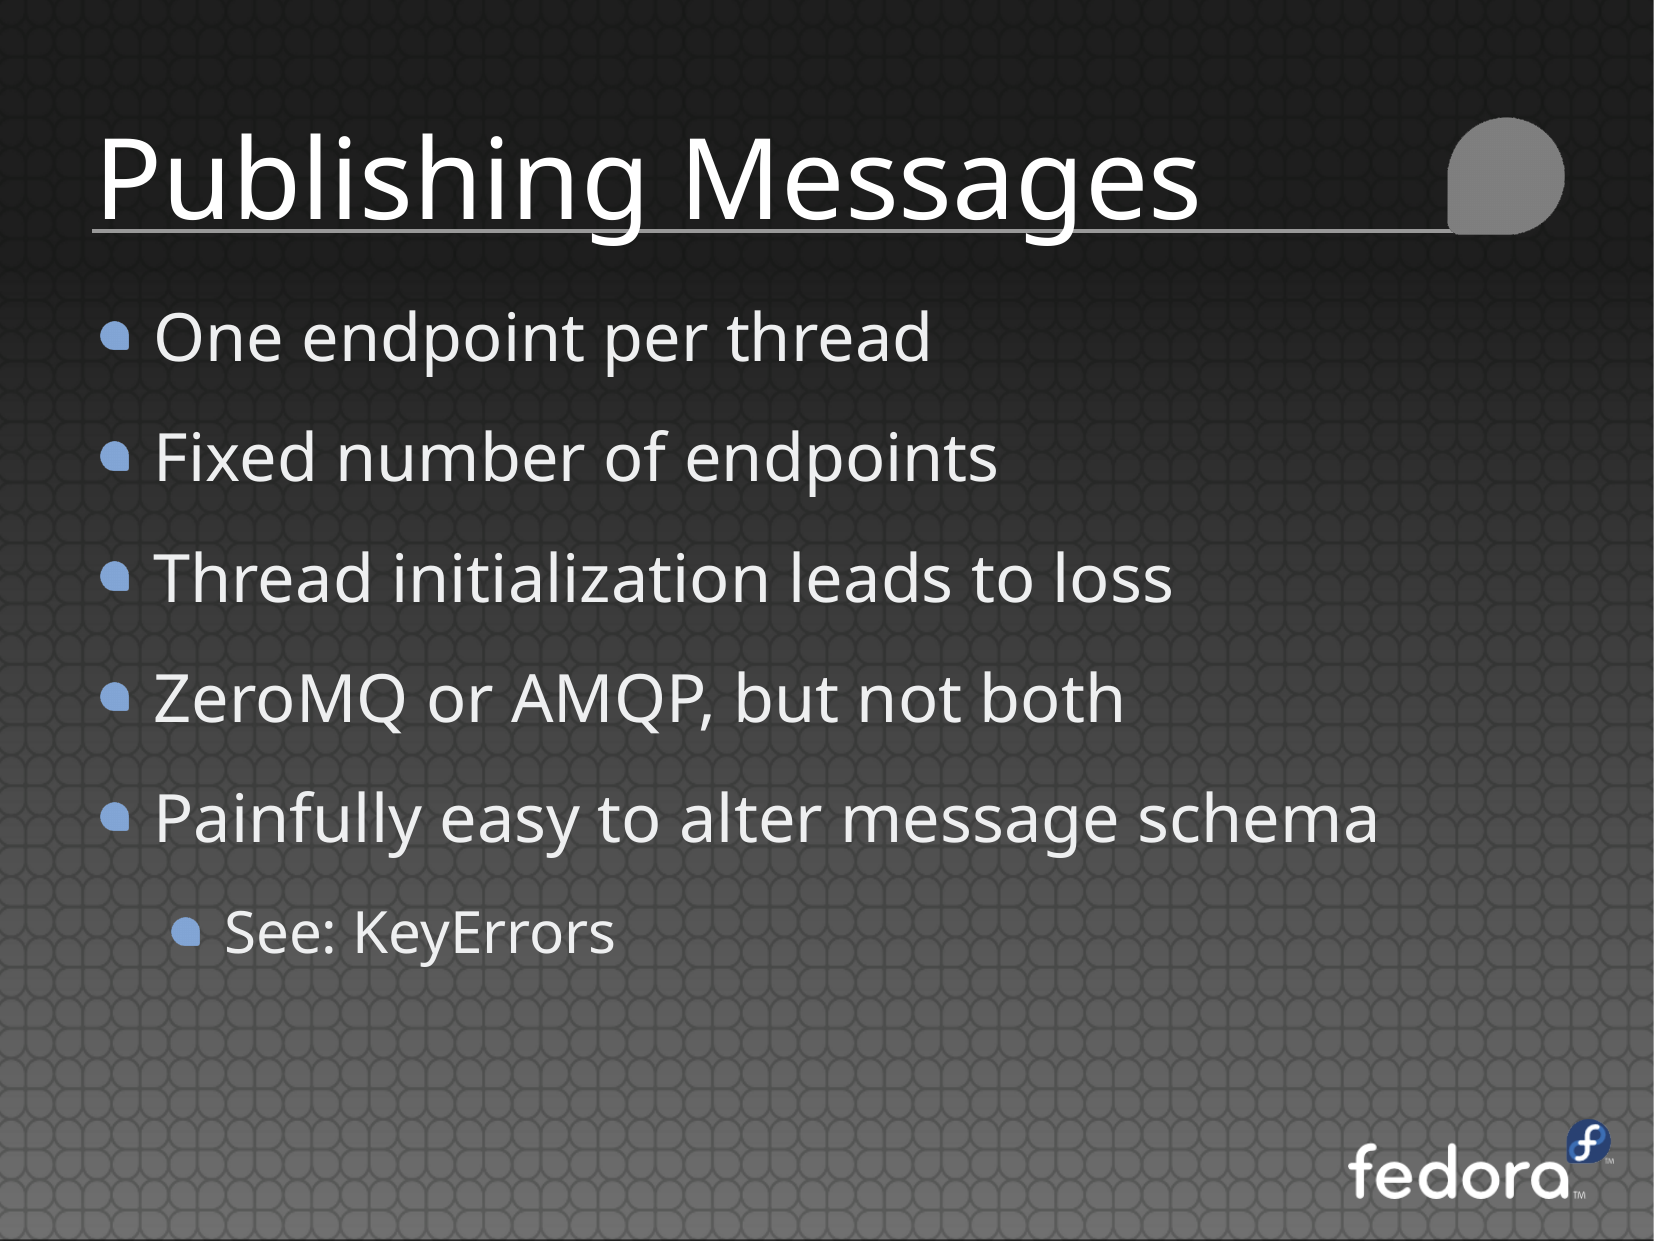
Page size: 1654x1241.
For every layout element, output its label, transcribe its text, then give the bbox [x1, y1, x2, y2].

list One endpoint per thread Fixed number of endpoints Thread initialization leads to loss ZeroMQ or AMQP, but not both Painfully easy to alter message schema See: KeyErrors [82, 290, 1571, 1094]
picture [0, 0, 1654, 1241]
title Publishing Messages [94, 100, 1426, 251]
